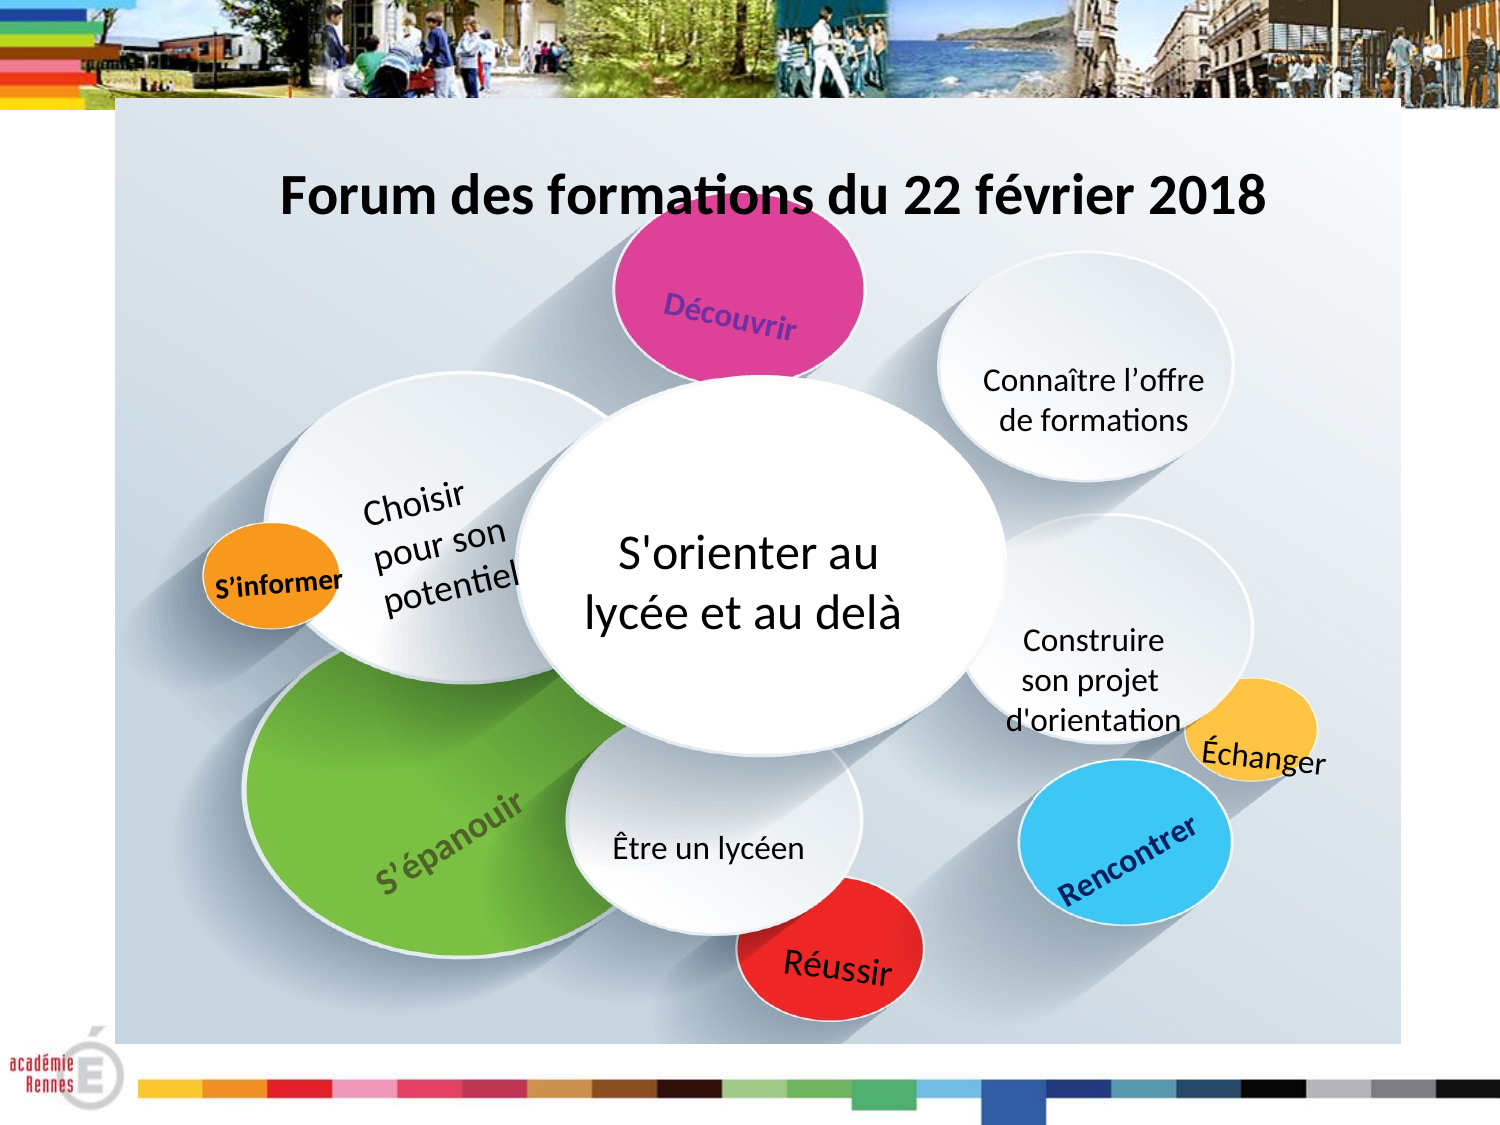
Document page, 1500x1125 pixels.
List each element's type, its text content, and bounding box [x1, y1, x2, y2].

text_box Réussir [765, 926, 1002, 1016]
text_box Construire son projet d'orientation [987, 610, 1201, 746]
text_box S’informer [198, 548, 374, 614]
text_box Échanger [1184, 716, 1366, 795]
text_box Connaître l’offre de formations [967, 350, 1221, 447]
text_box S'orienter au lycée et au delà [561, 512, 937, 648]
text_box Choisir pour son potentiel [341, 442, 566, 634]
text_box Forum des formations du 22 février 2018 [265, 148, 1410, 234]
text_box Rencontrer [1033, 780, 1235, 929]
picture [0, 0, 1500, 1125]
text_box Découvrir [645, 270, 830, 363]
text_box Être un lycéen [584, 818, 833, 874]
text_box S’épanouir [349, 757, 556, 919]
